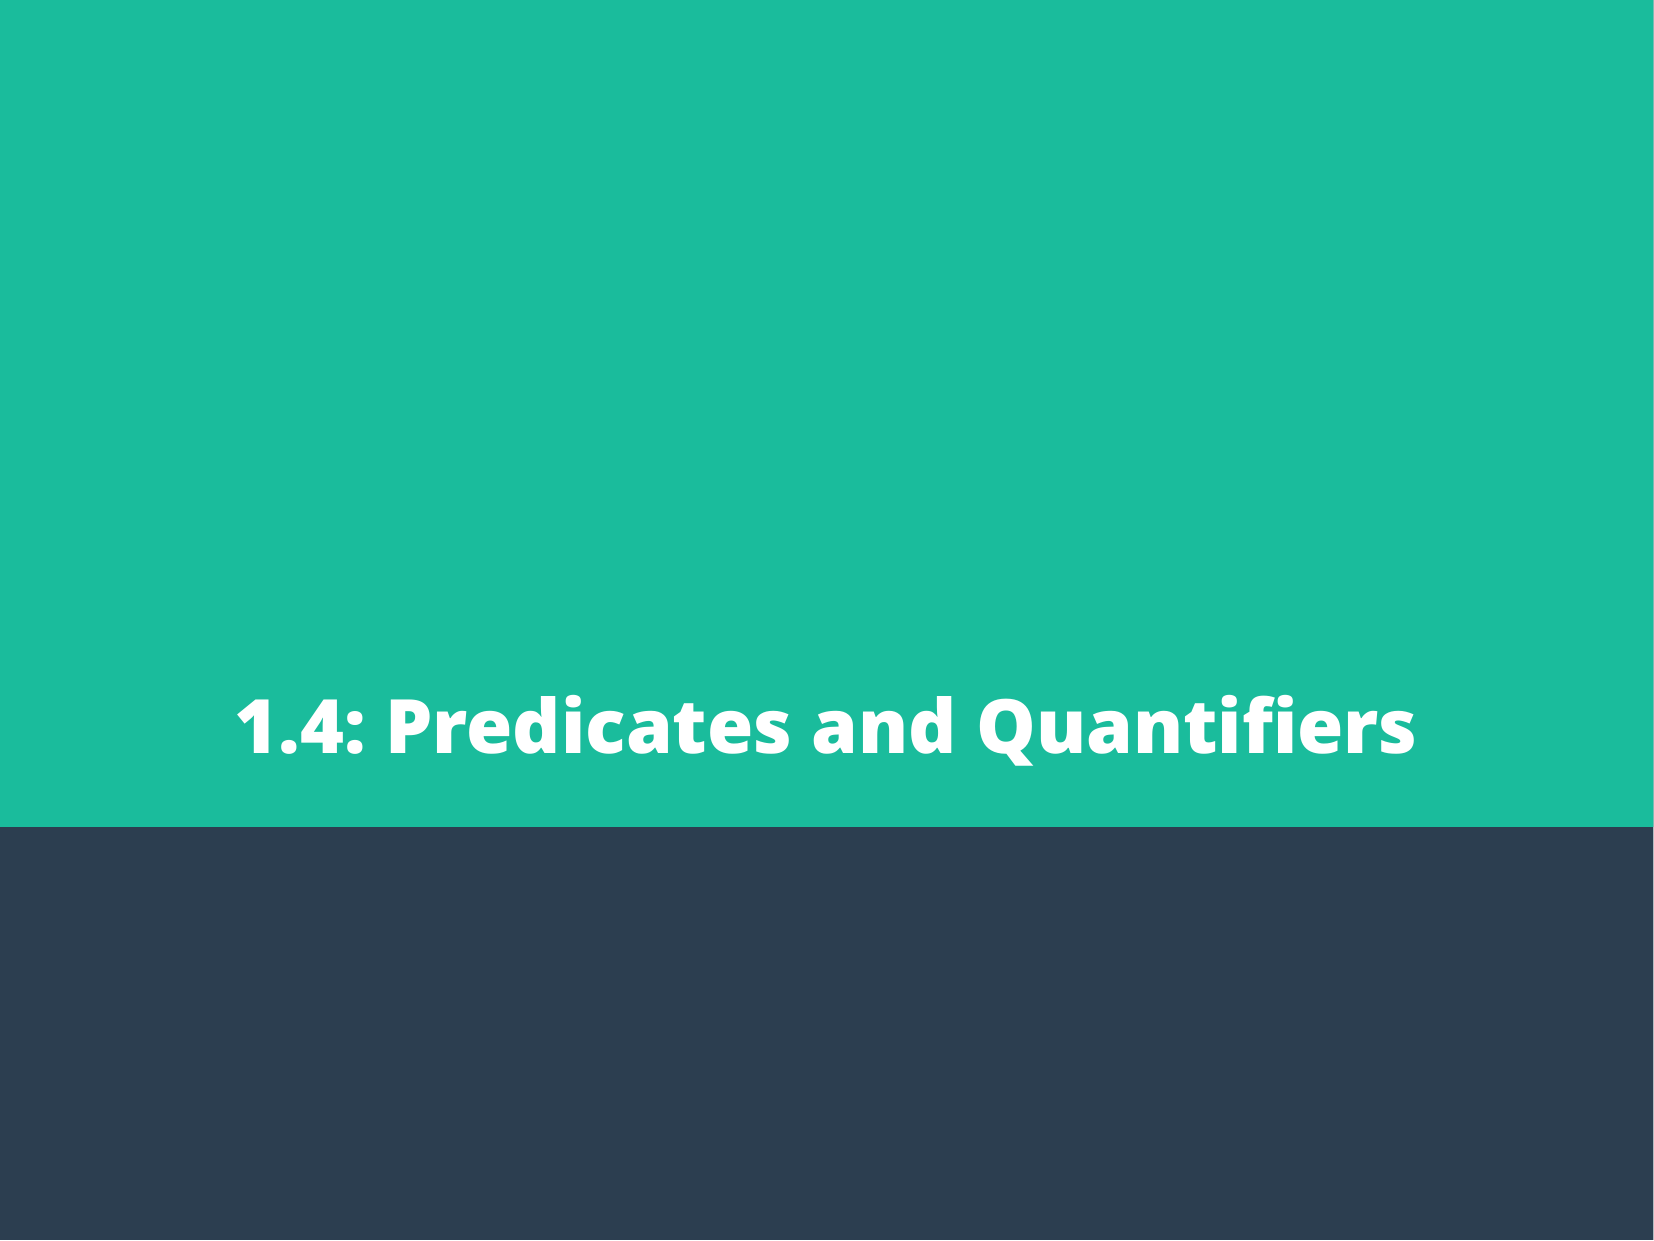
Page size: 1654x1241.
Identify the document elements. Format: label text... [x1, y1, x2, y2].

title 1.4: Predicates and Quantifiers [59, 620, 1595, 778]
